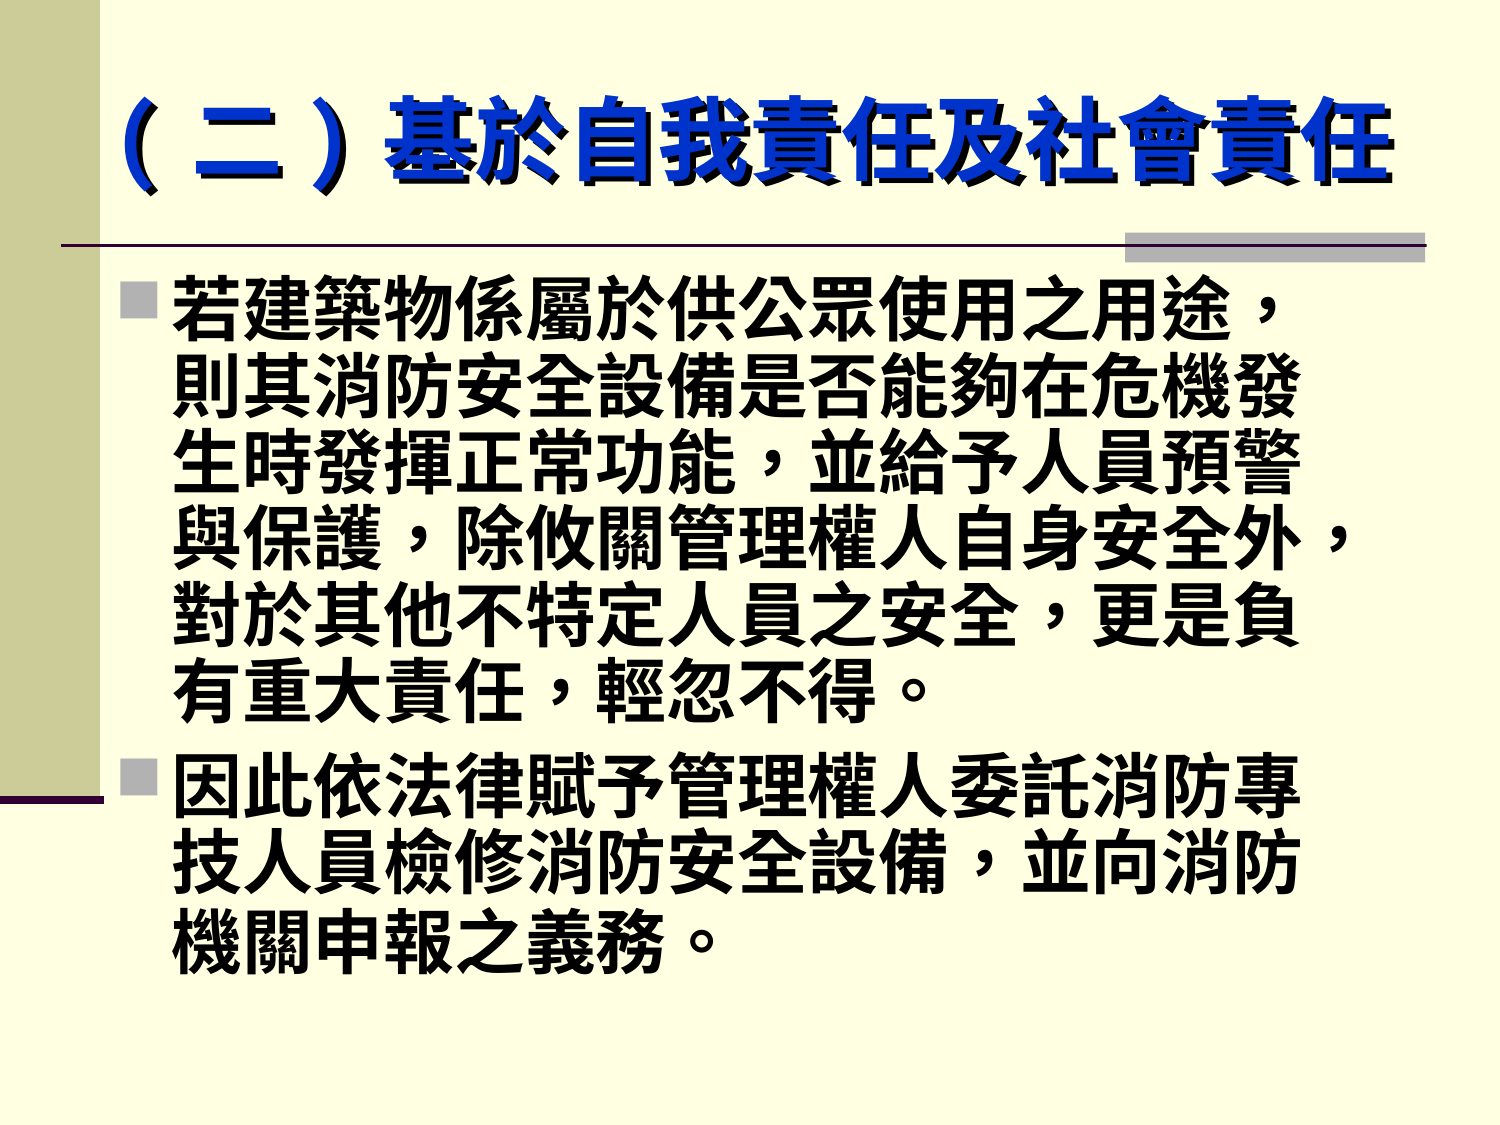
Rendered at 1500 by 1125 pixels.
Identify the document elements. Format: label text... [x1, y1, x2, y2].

list 若建築物係屬於供公眾使用之用途，則其消防安全設備是否能夠在危機發生時發揮正常功能，並給予人員預警與保護，除攸關管理權人自身安全外，對於其他不特定人員之安全，更是負有重大責任，輕忽不得。 因此依法律賦予管理權人委託消防專技人員檢修消防安全設備，並向消防機關申報之義務。 [100, 267, 1376, 1011]
title [150, 45, 1426, 234]
text_box (二)基於自我責任及社會責任 [100, 42, 1424, 231]
